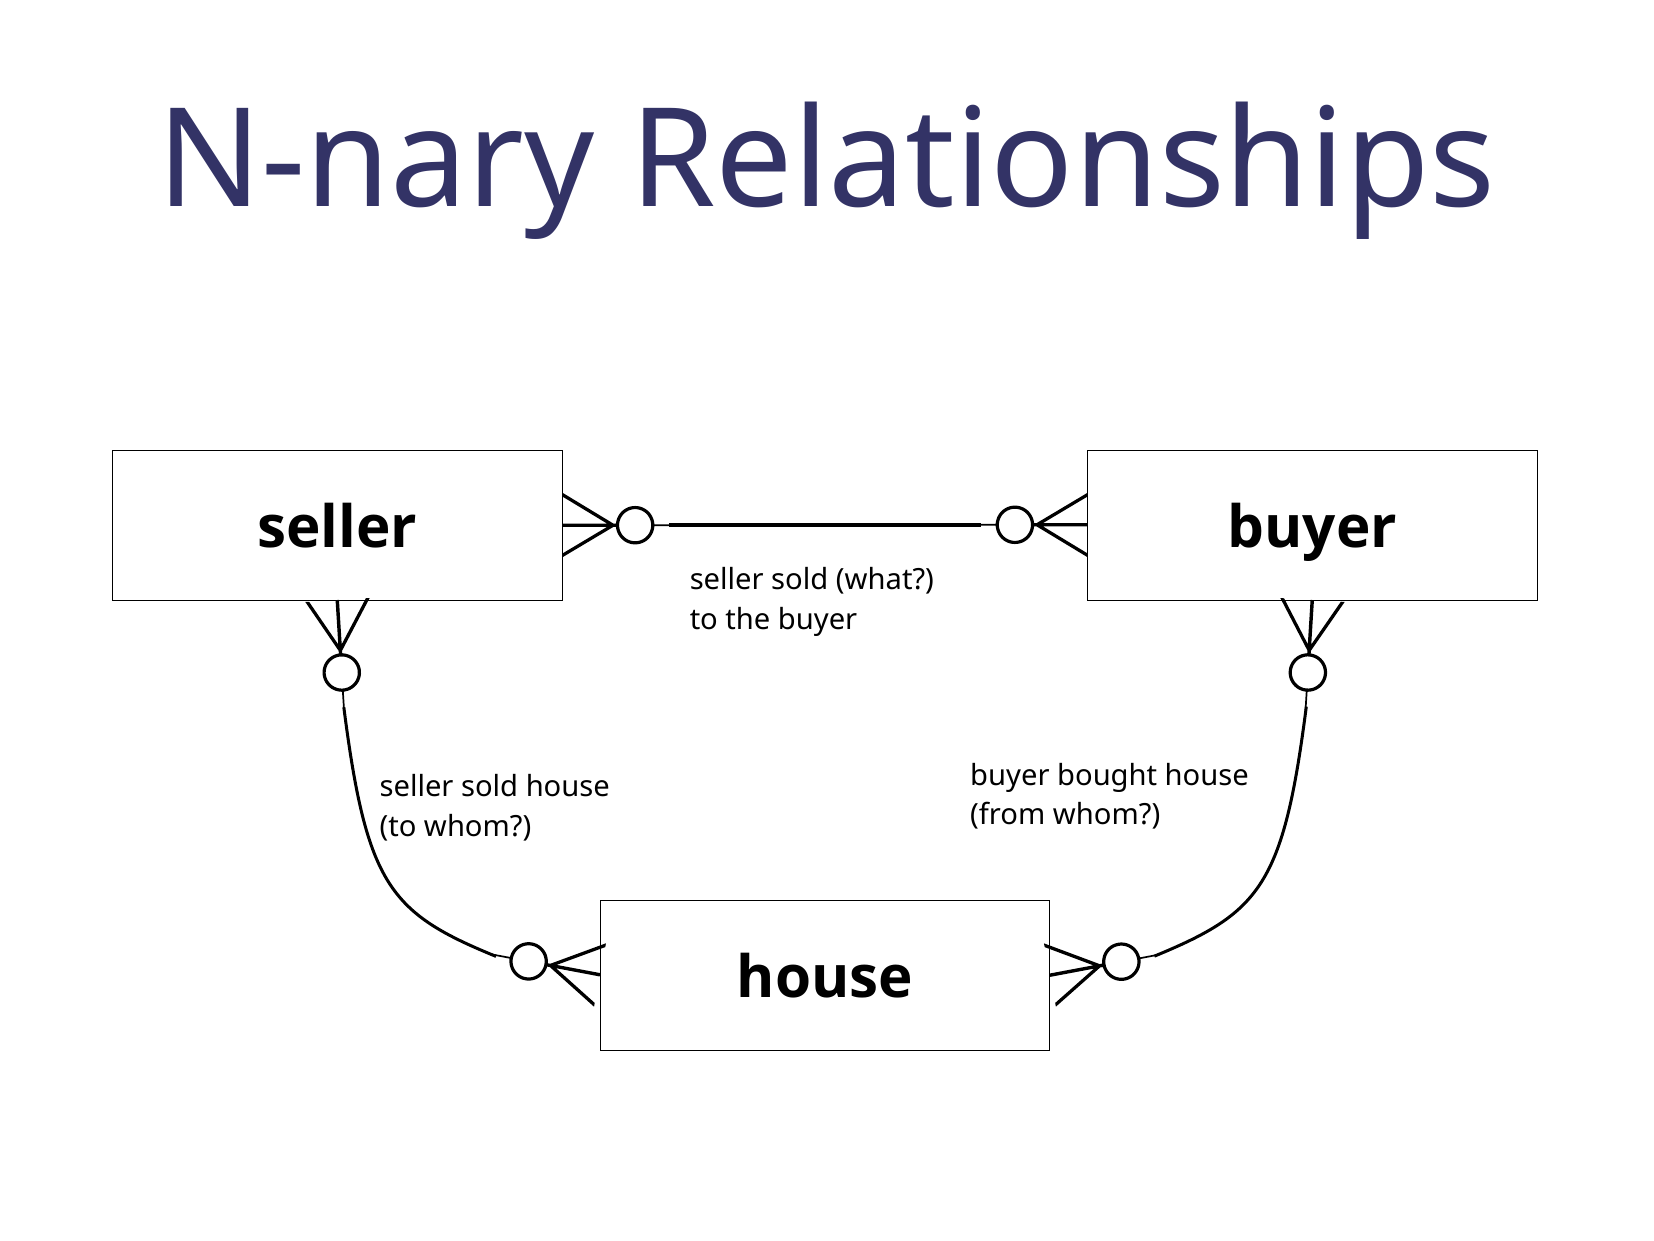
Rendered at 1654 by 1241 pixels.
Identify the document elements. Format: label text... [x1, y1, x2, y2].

text_box seller sold (what?) to the buyer [675, 551, 1126, 638]
text_box seller sold house (to whom?) [364, 757, 815, 845]
text_box buyer [1087, 450, 1538, 601]
title N-nary Relationships [82, 56, 1571, 250]
text_box house [600, 900, 1050, 1051]
text_box seller [112, 450, 563, 601]
text_box buyer bought house (from whom?) [955, 746, 1406, 833]
